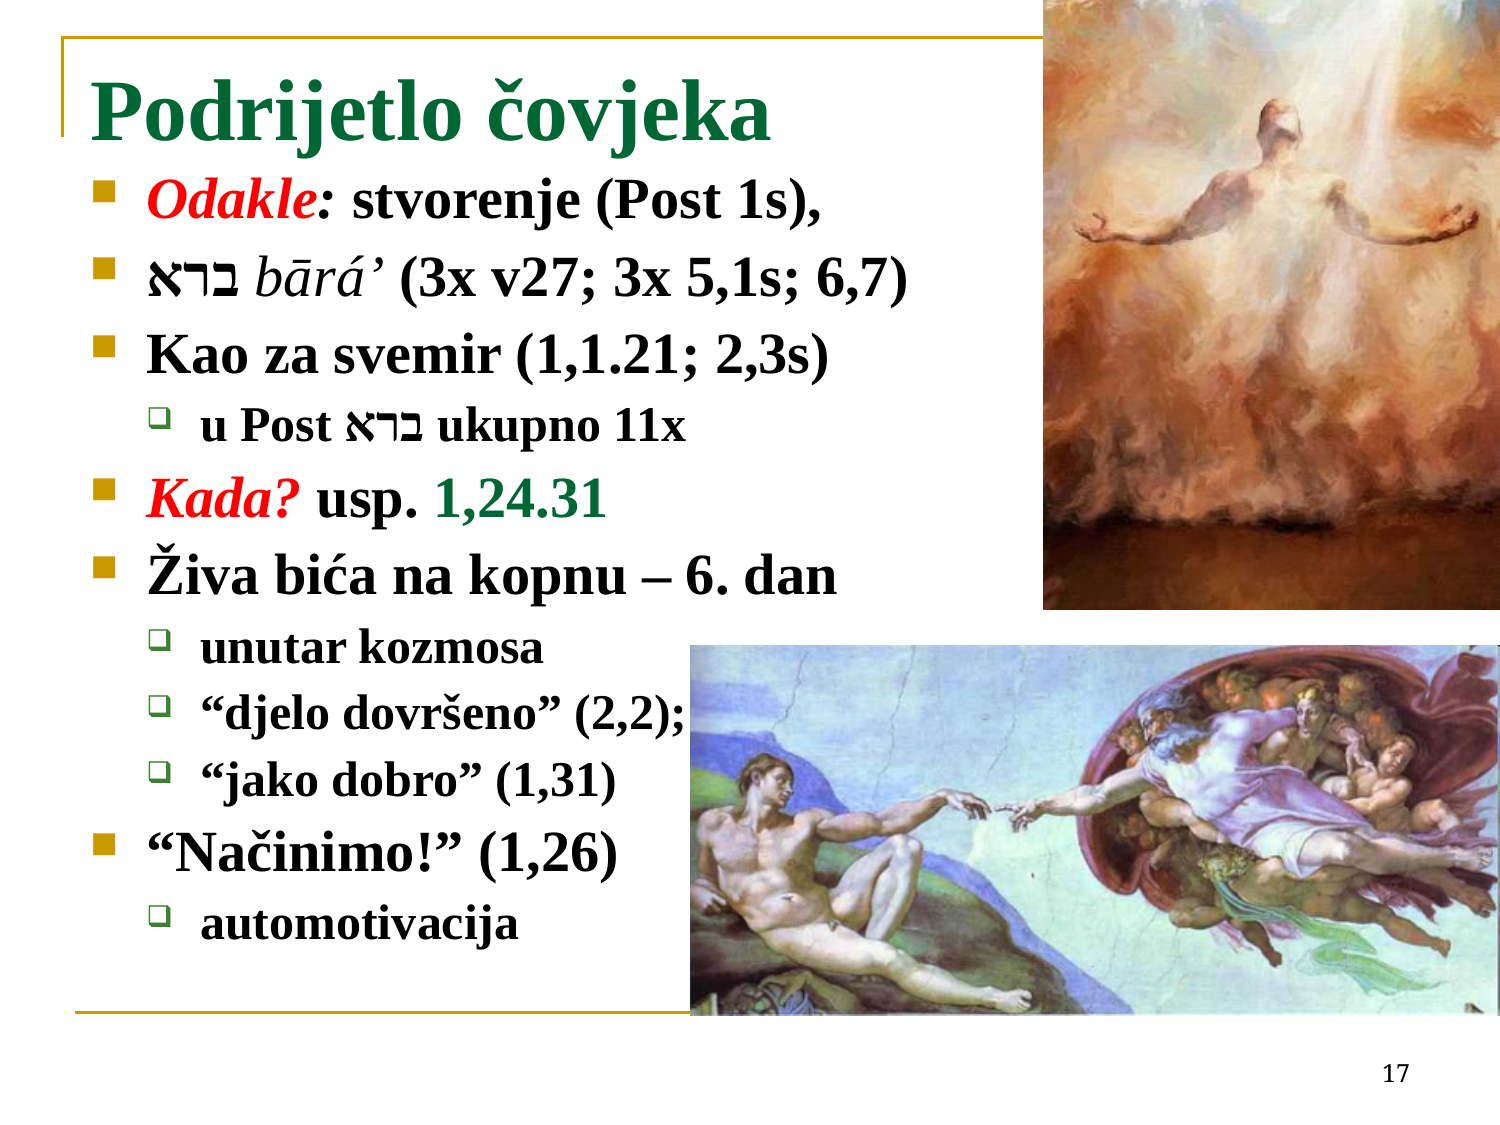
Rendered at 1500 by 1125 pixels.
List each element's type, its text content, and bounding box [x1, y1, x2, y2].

picture [690, 645, 1500, 1016]
list Odakle: stvorenje (Post 1s), ברא bārá’ (3x v27; 3x 5,1s; 6,7) Kao za svemir (1,1.21; 2,3s) u Post ברא ukupno 11x Kada? usp. 1,24.31 Živa bića na kopnu – 6. dan unutar kozmosa “djelo dovršeno” (2,2); “jako dobro” (1,31) “Načinimo!” (1,26) automotivacija [75, 160, 1426, 1006]
title Podrijetlo čovjeka [75, 45, 1043, 160]
picture [1043, 0, 1500, 610]
text_box <number> [1074, 1024, 1426, 1100]
